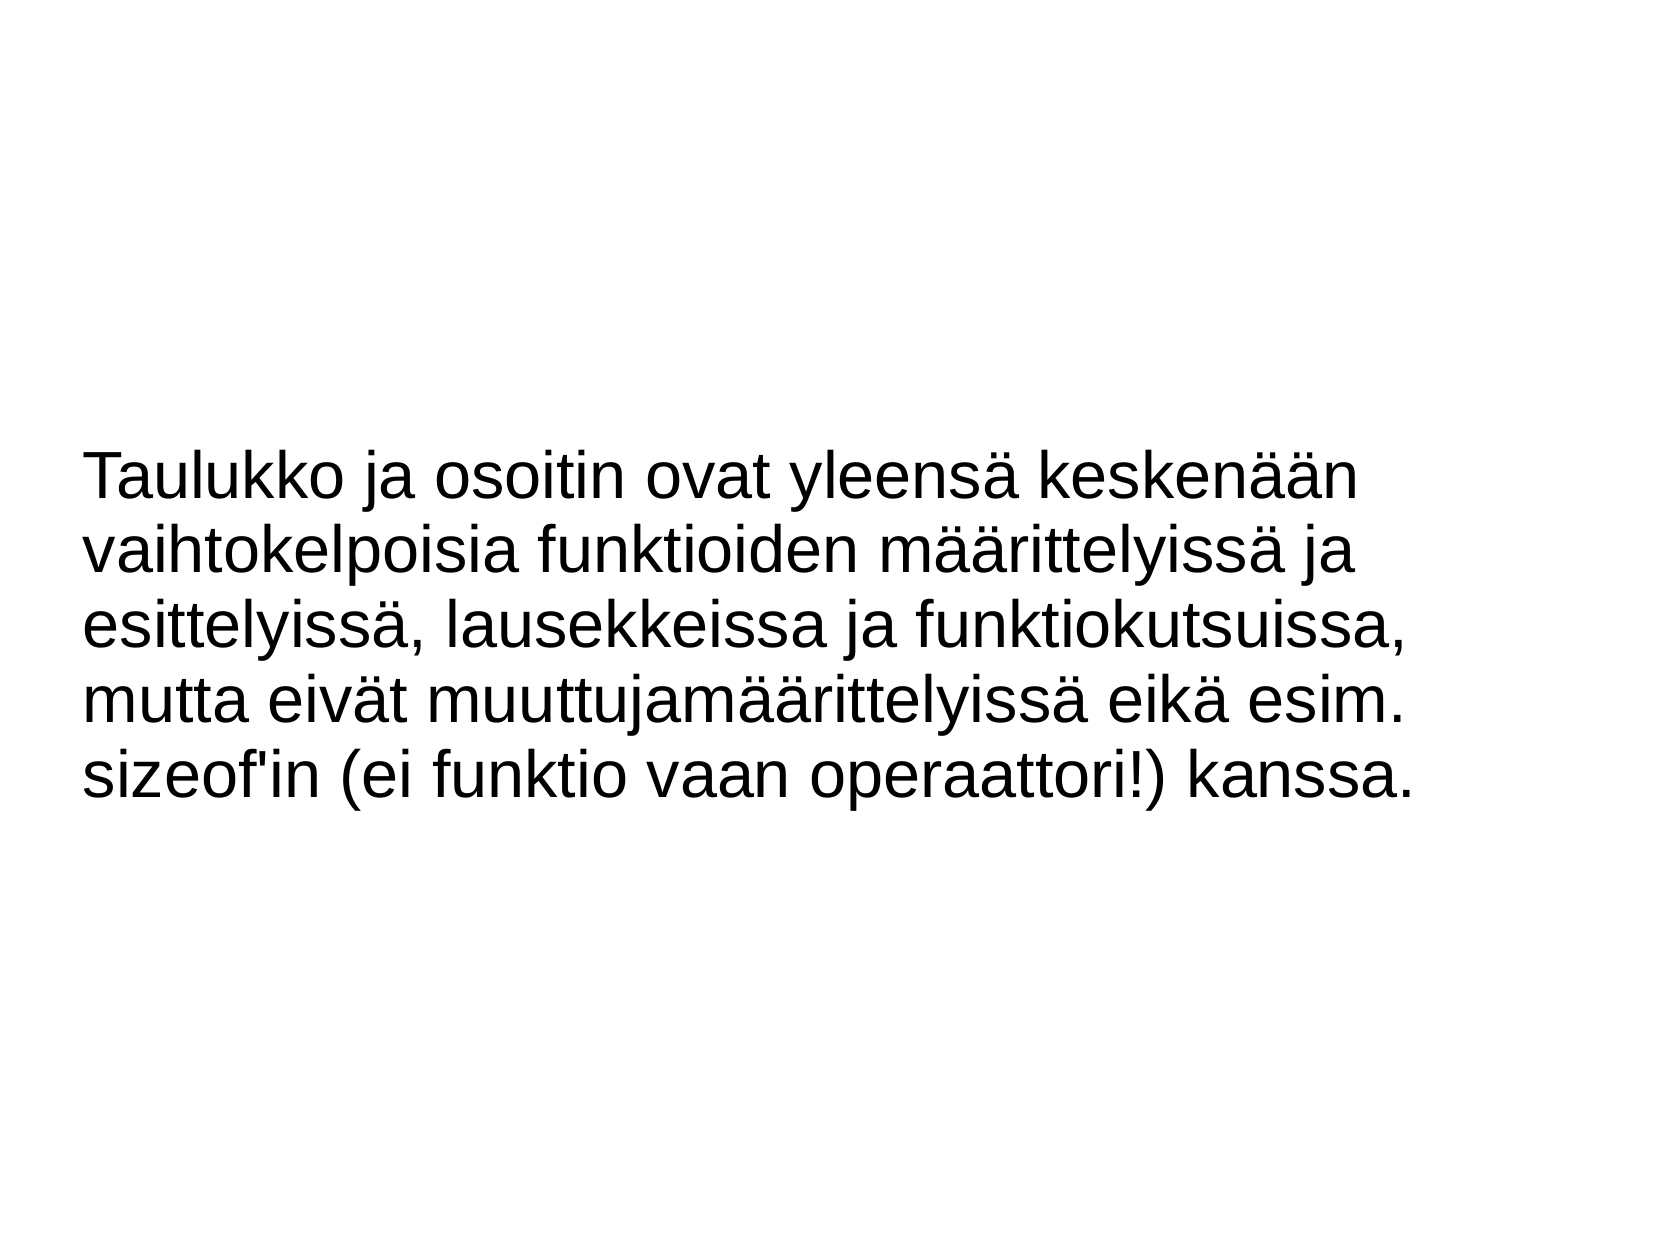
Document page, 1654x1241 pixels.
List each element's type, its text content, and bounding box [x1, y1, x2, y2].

text_box Taulukko ja osoitin ovat yleensä keskenään vaihtokelpoisia funktioiden määrittelyissä ja esittelyissä, lausekkeissa ja funktiokutsuissa, mutta eivät muuttujamäärittelyissä eikä esim. sizeof'in (ei funktio vaan operaattori!) kanssa. [82, 297, 1571, 1102]
